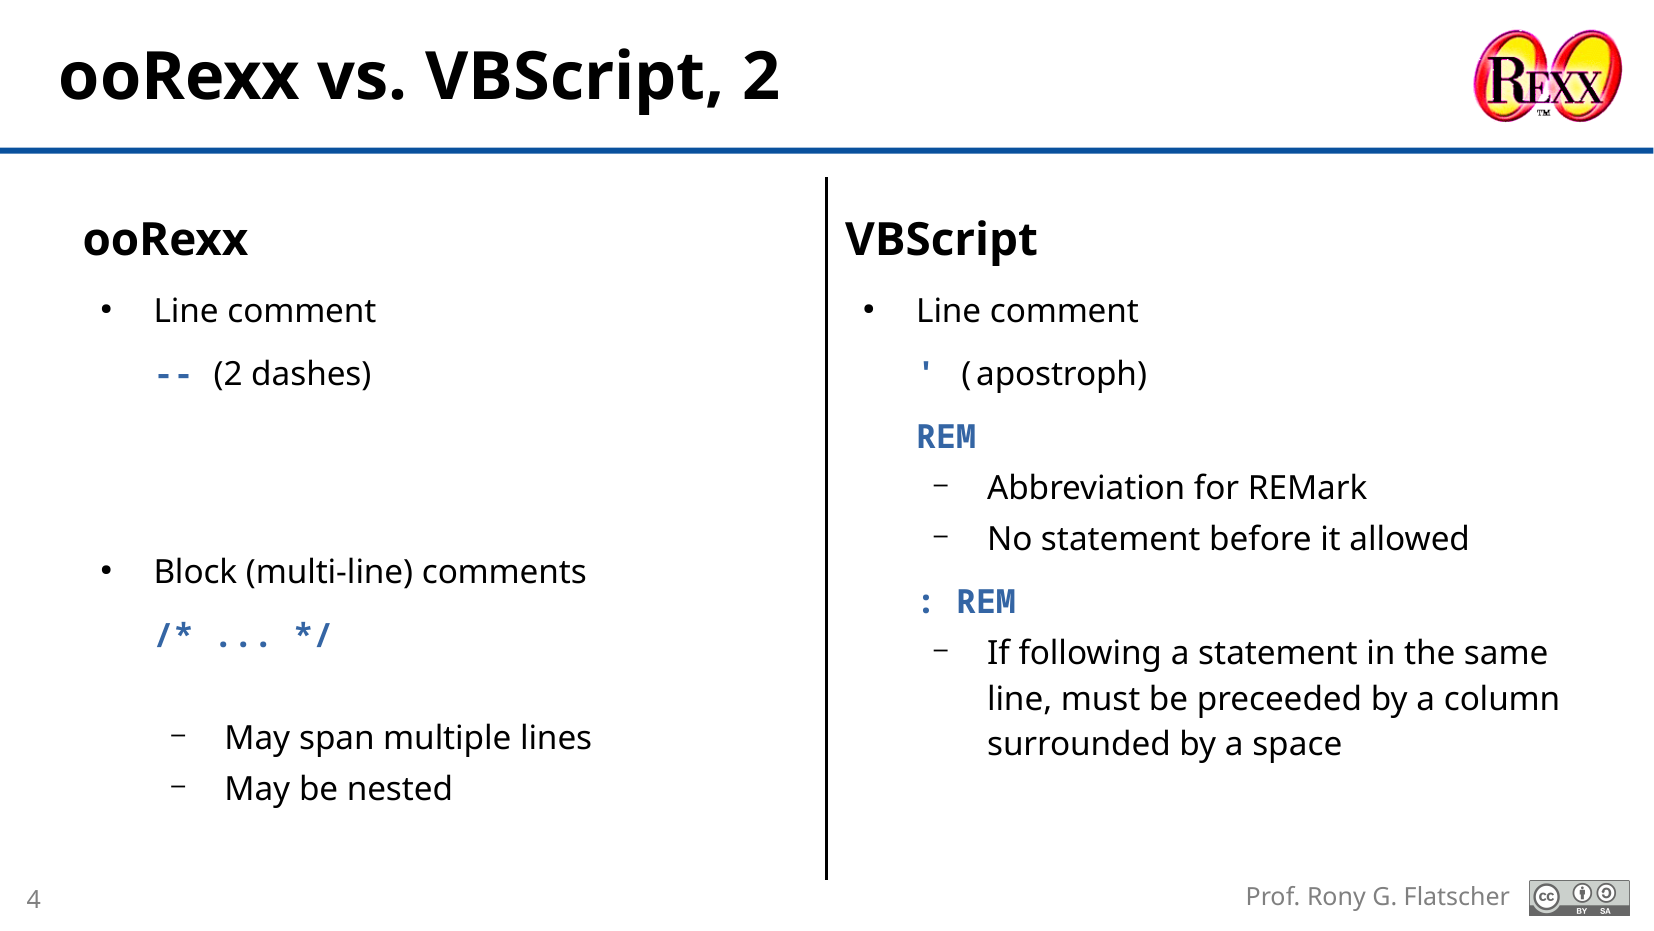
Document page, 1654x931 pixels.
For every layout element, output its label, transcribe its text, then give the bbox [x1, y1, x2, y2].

list VBScript Line comment ' (apostroph) REM Abbreviation for REMark No statement before it allowed : REM If following a statement in the same line, must be preceeded by a column surrounded by a space [845, 206, 1572, 857]
title ooRexx vs. VBScript, 2 [0, 0, 1654, 148]
list ooRexx Line comment -- (2 dashes) Block (multi-line) comments /* ... */ May span multiple lines May be nested [82, 206, 809, 857]
